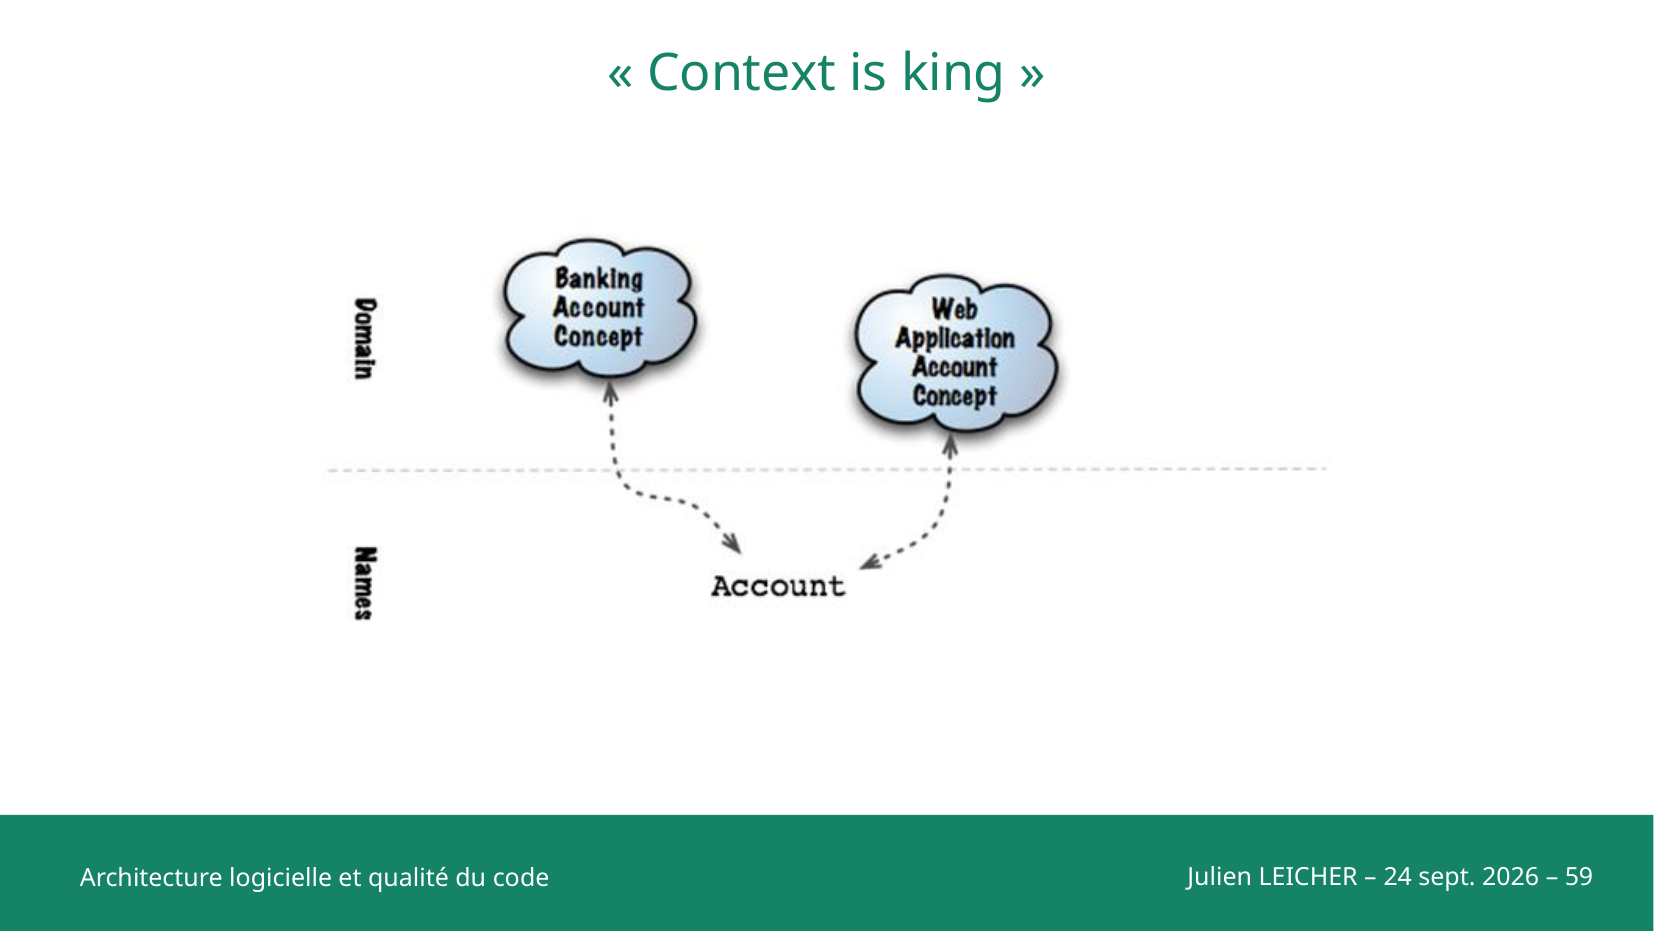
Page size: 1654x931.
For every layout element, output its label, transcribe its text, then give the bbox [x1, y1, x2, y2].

text_box Julien LEICHER – 18 mars 2022 – <number> [0, 814, 1654, 931]
picture [322, 220, 1332, 643]
text_box Architecture logicielle et qualité du code [64, 852, 798, 898]
text_box « Context is king » [0, 27, 1654, 113]
